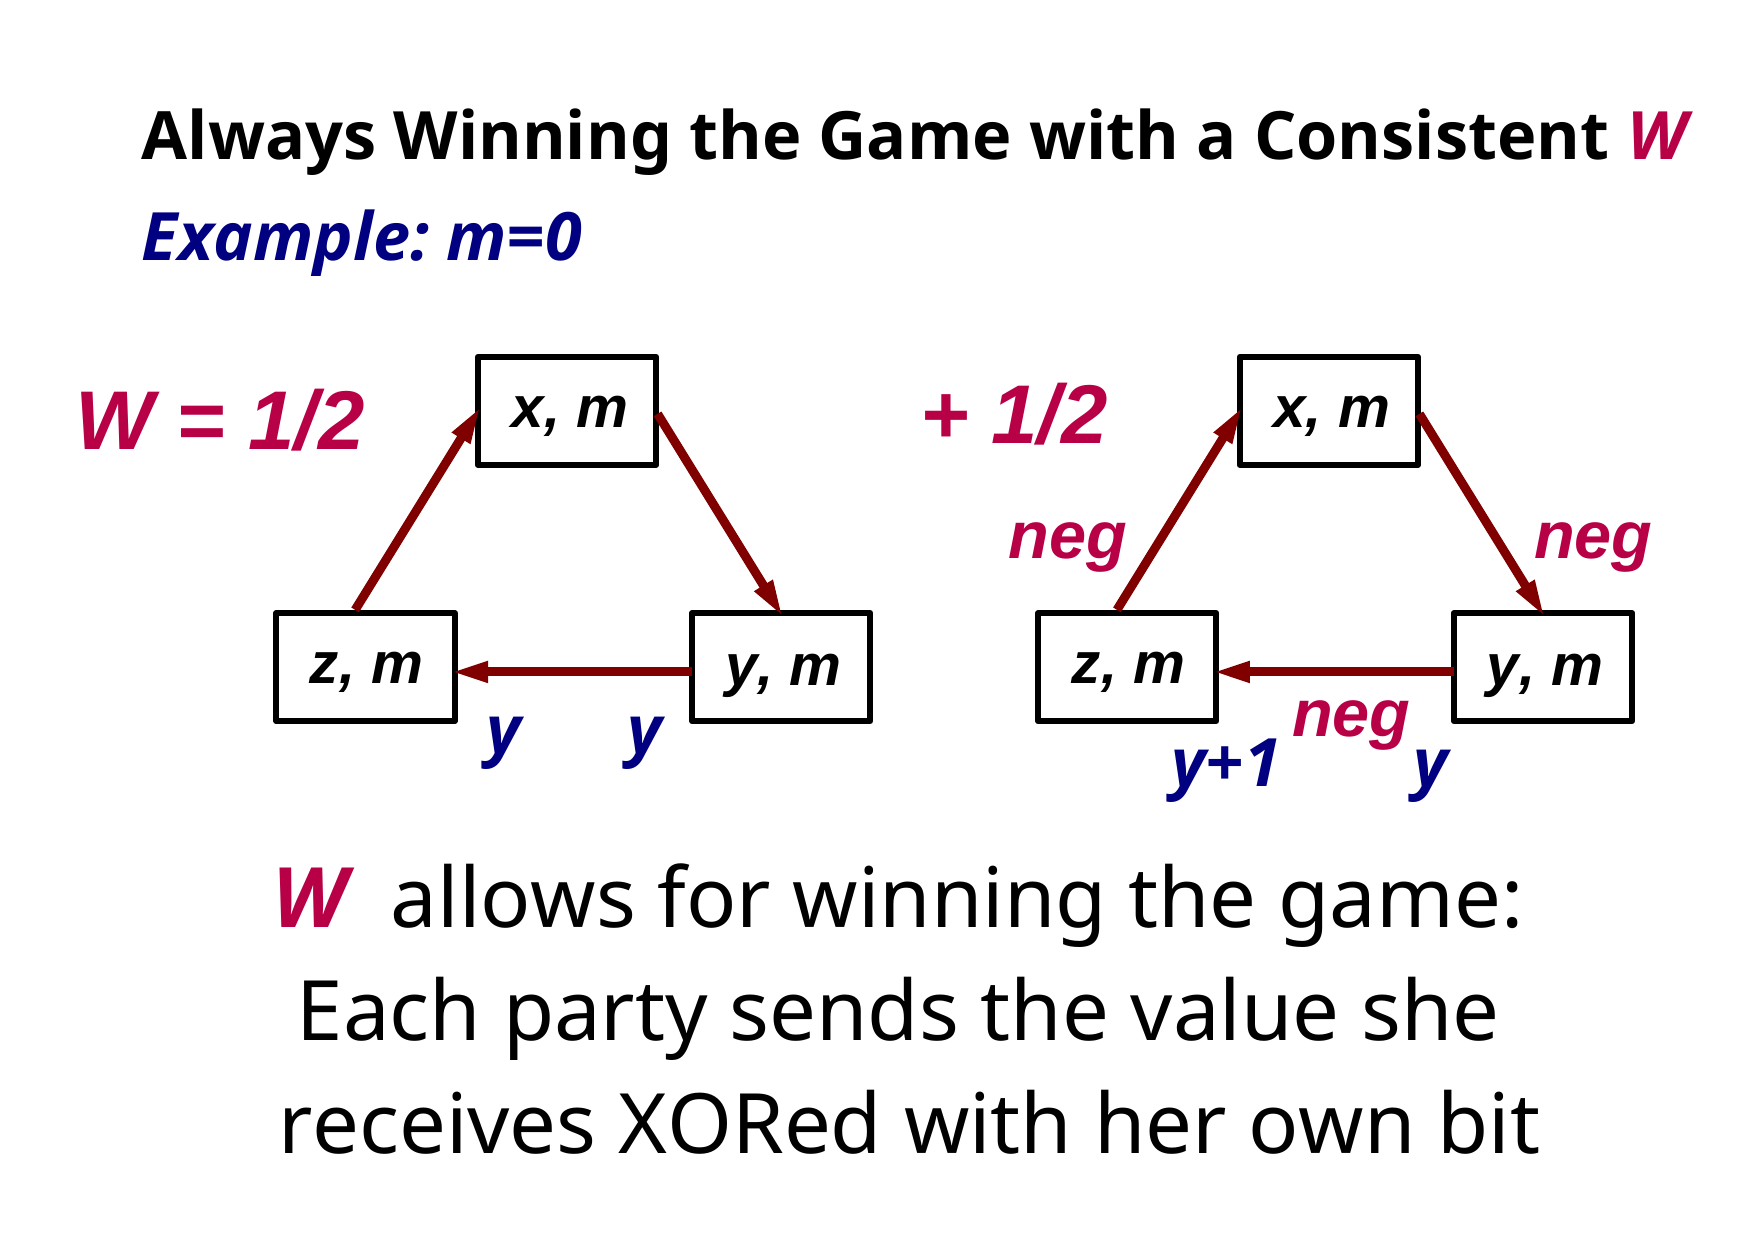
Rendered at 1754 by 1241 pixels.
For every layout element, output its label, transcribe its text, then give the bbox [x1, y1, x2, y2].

text_box y+1 [1156, 707, 1344, 797]
text_box Always Winning the Game with a Consistent W [127, 81, 1754, 171]
text_box z, m [1054, 620, 1206, 707]
text_box W = 1/2 [57, 363, 467, 478]
text_box + 1/2 [902, 357, 1237, 473]
text_box z, m [292, 620, 444, 707]
text_box Example: m=0 [127, 181, 1754, 272]
text_box x, m [1255, 364, 1610, 451]
text_box neg [1516, 487, 1754, 584]
text_box + 1/2 [1208, 429, 1254, 473]
text_box W allows for winning the game: Each party sends the value she receives XORed with her own bit [258, 830, 1497, 1126]
text_box y, m [1469, 622, 1655, 709]
text_box y [659, 674, 801, 764]
text_box + 1/2 [1243, 360, 1254, 462]
text_box y [471, 674, 659, 764]
text_box y, m [707, 622, 893, 709]
text_box neg [990, 487, 1343, 584]
text_box y [1398, 707, 1586, 797]
text_box x, m [493, 364, 848, 451]
text_box neg [1274, 665, 1626, 761]
